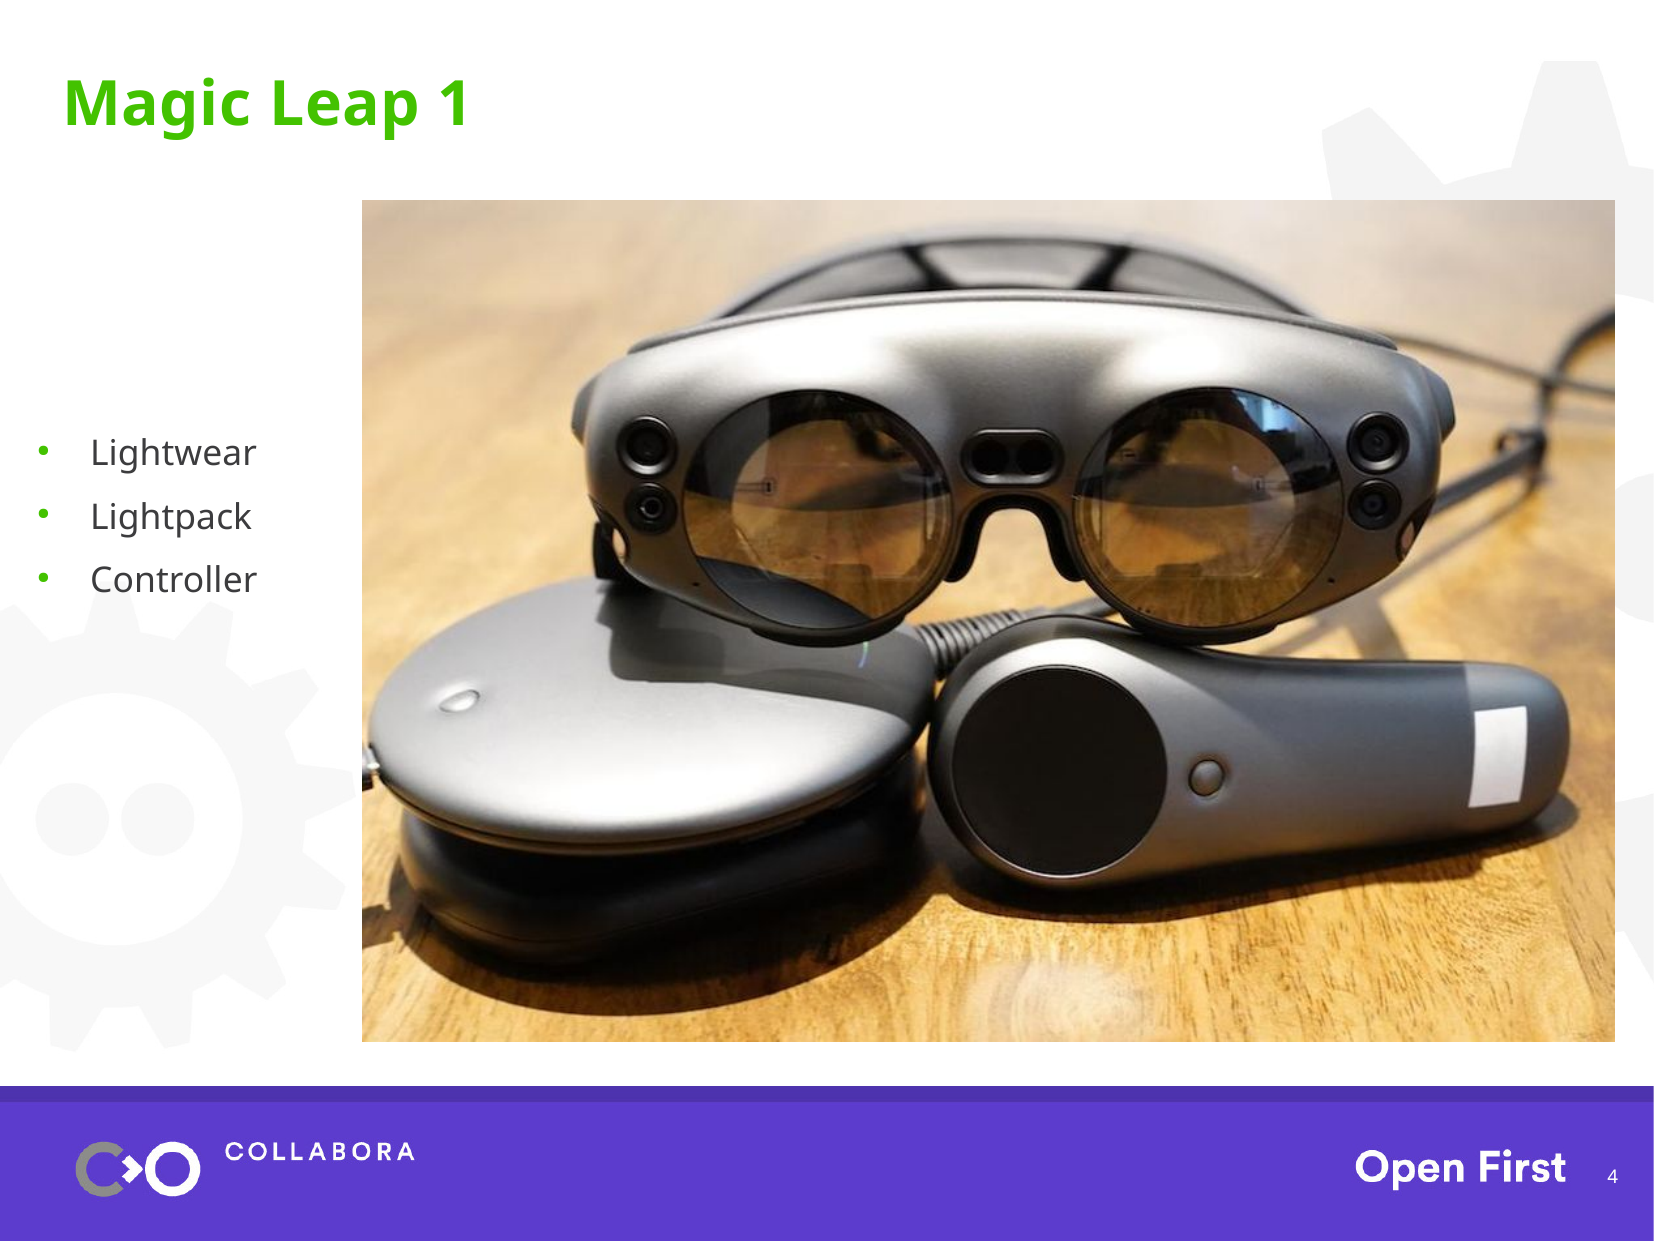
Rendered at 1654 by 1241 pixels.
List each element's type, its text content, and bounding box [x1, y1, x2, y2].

title Magic Leap 1 [62, 62, 1638, 138]
picture [0, 0, 1654, 1241]
list Lightwear Lightpack Controller [19, 366, 362, 508]
